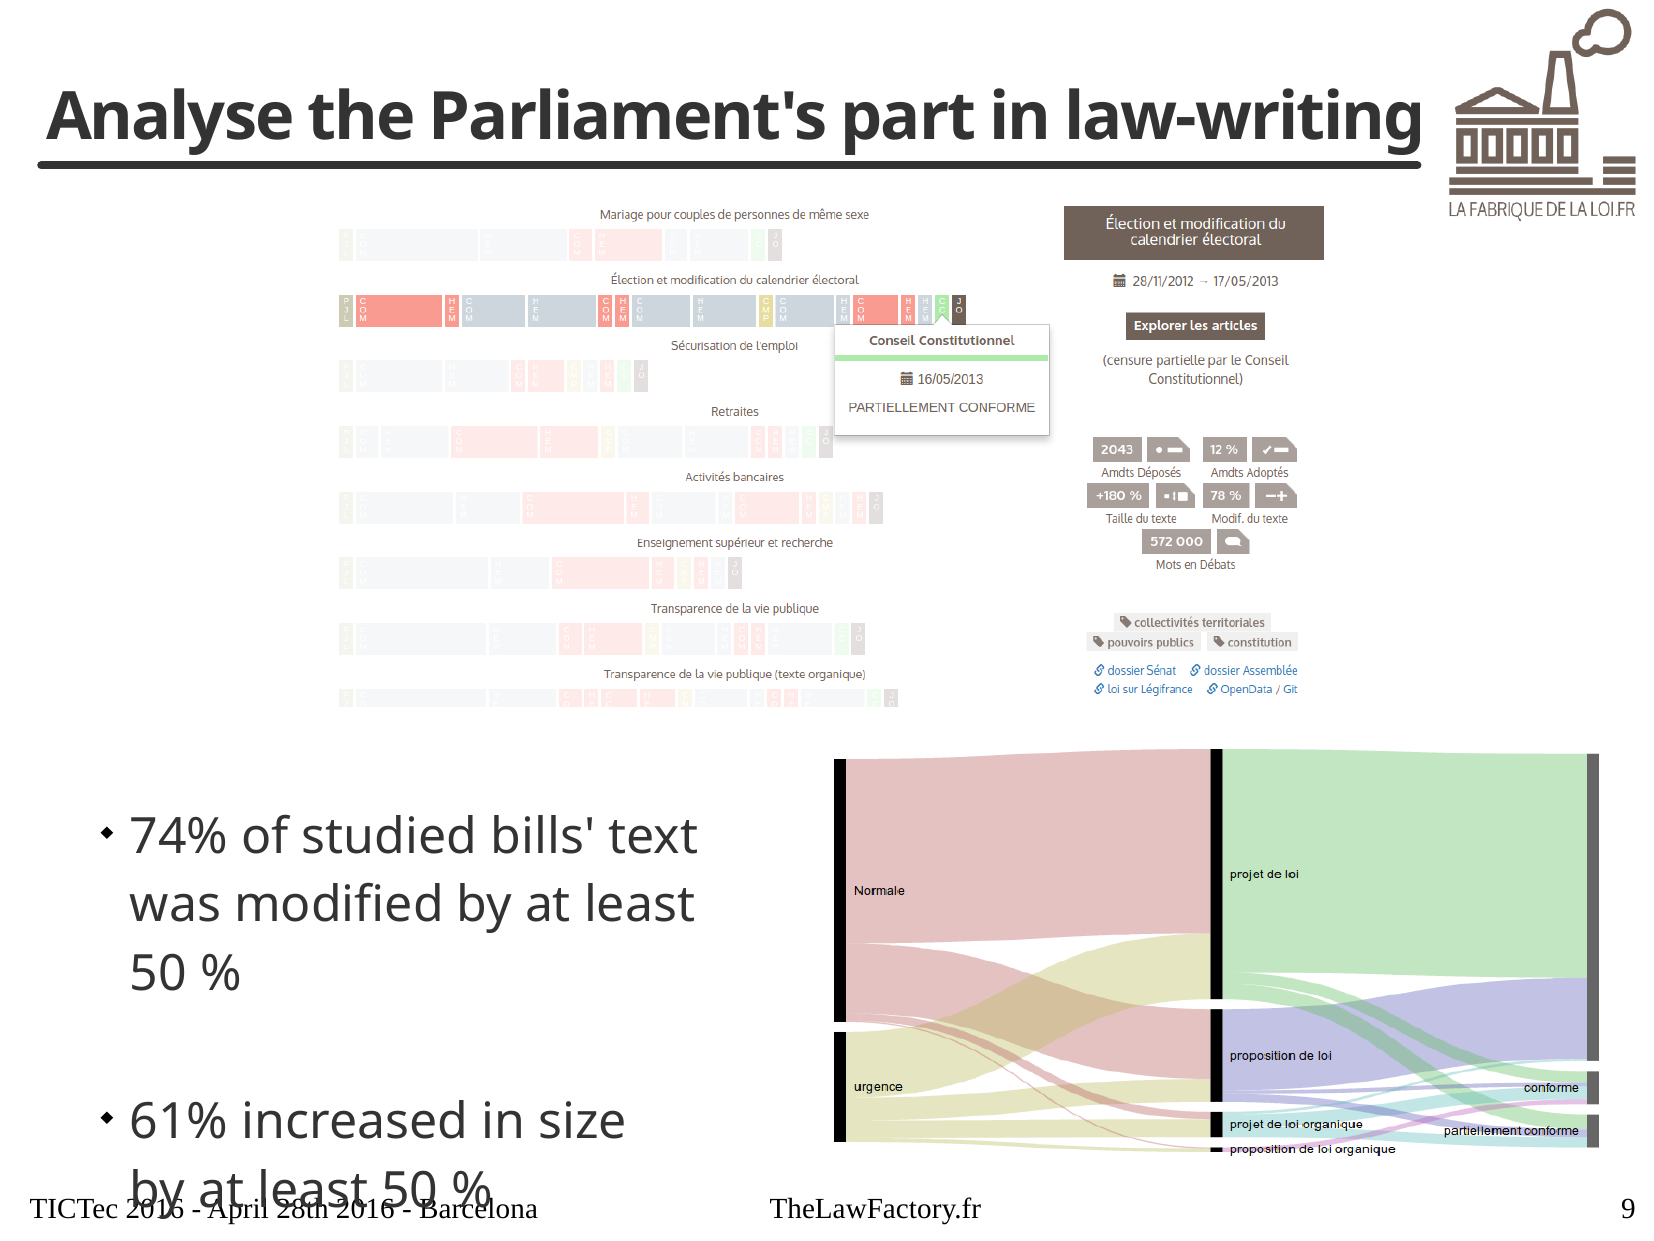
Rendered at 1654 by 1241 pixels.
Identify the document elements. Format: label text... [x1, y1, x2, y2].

picture [823, 732, 1607, 1170]
list 74% of studied bills' text was modified by at least 50 % 61% increased in size by at least 50 % [65, 799, 792, 1223]
picture [1429, 0, 1654, 225]
picture [330, 206, 1324, 707]
text_box [29, 37, 1518, 204]
